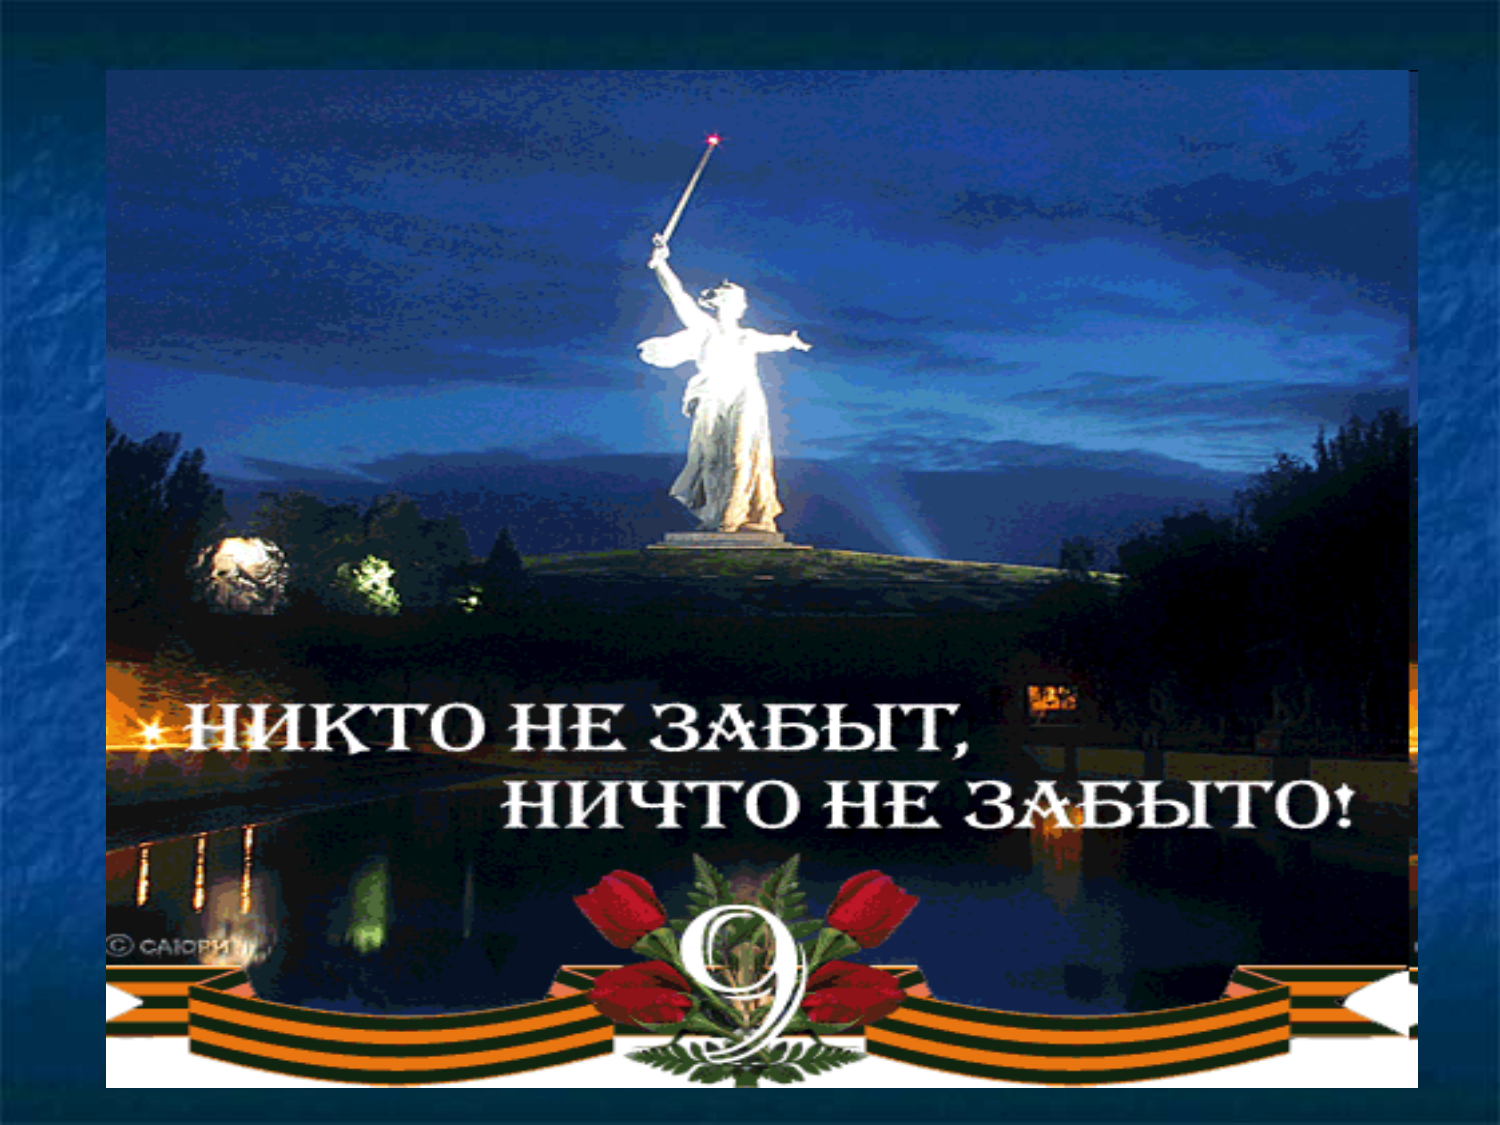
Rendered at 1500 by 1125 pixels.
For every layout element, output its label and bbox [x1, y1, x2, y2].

picture [106, 70, 1418, 1088]
